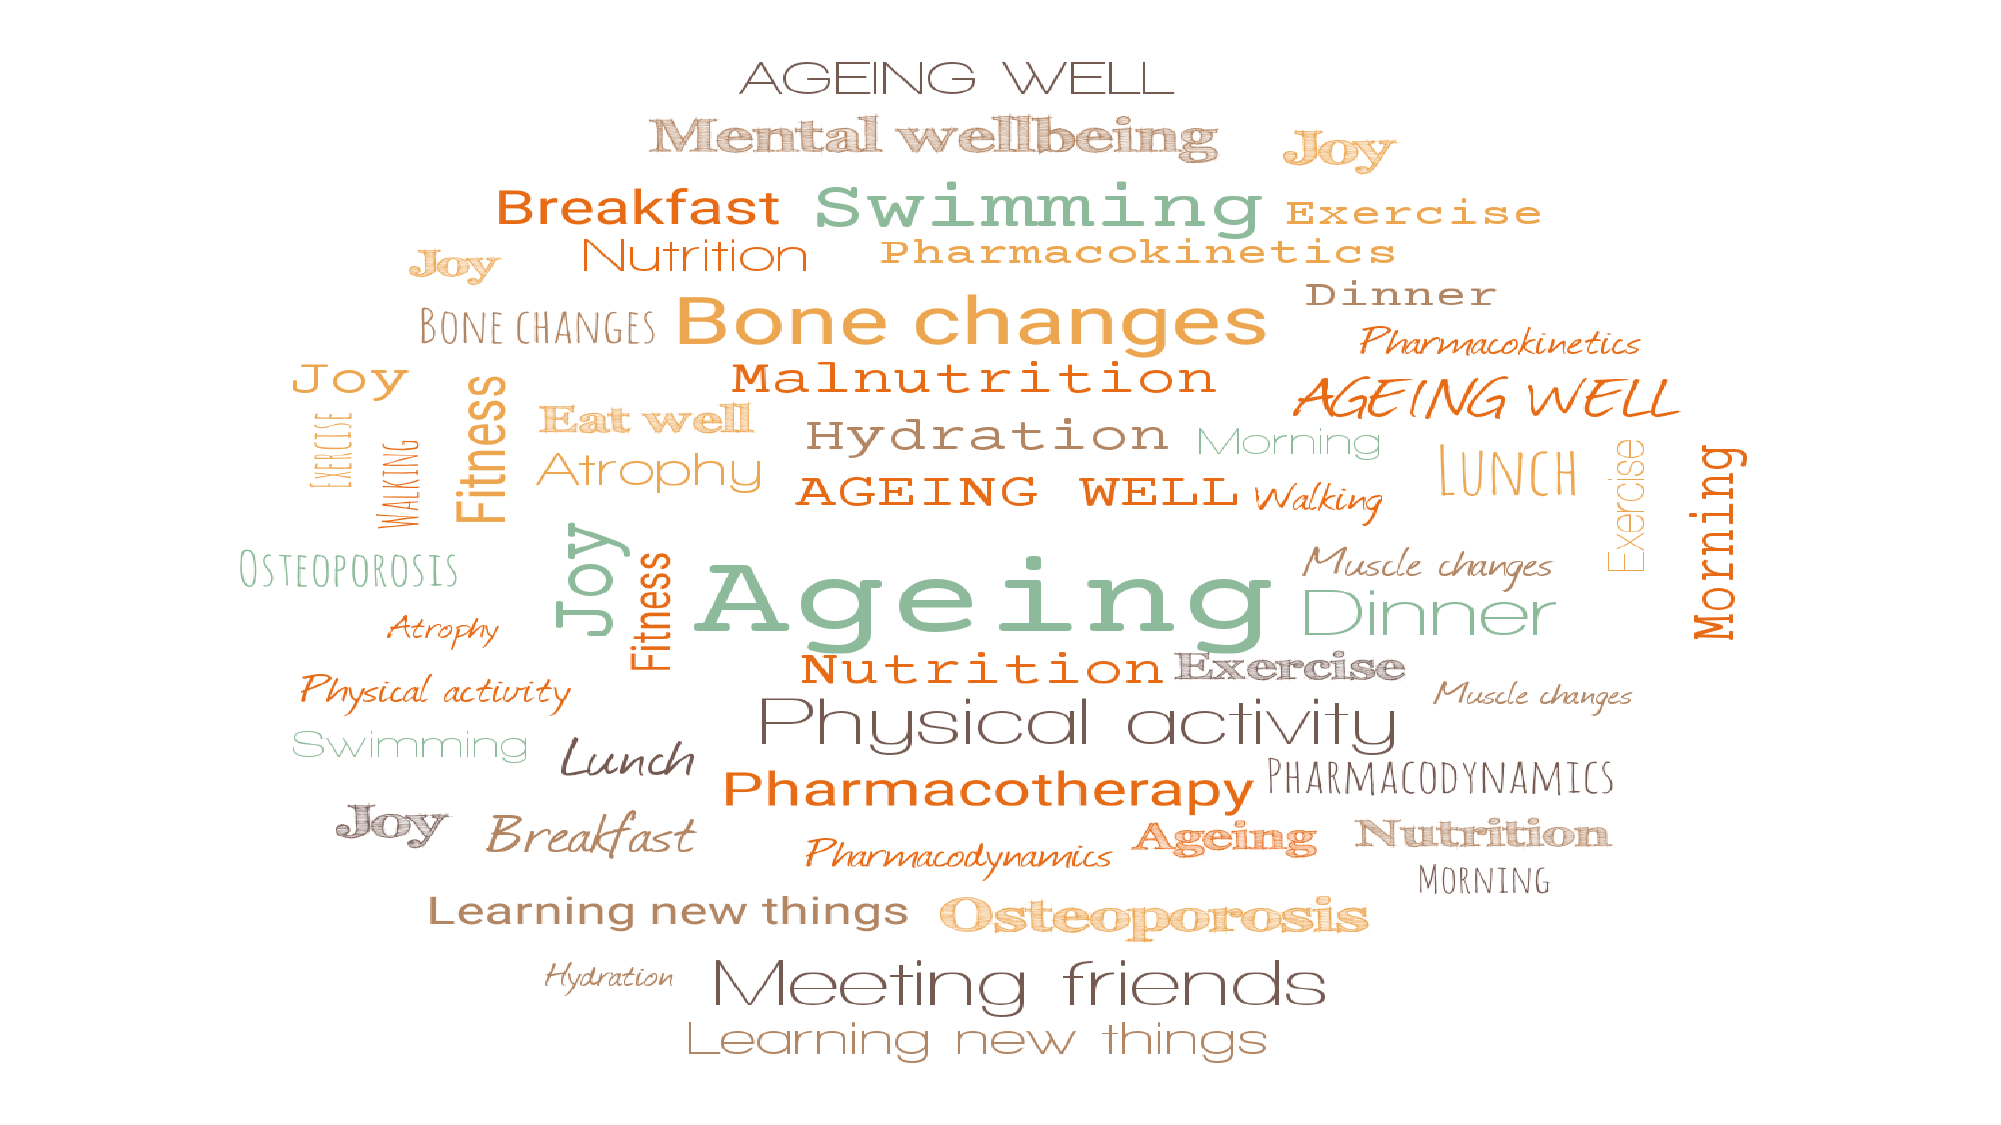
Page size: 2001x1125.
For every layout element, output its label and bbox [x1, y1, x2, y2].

picture [170, 0, 1792, 1125]
